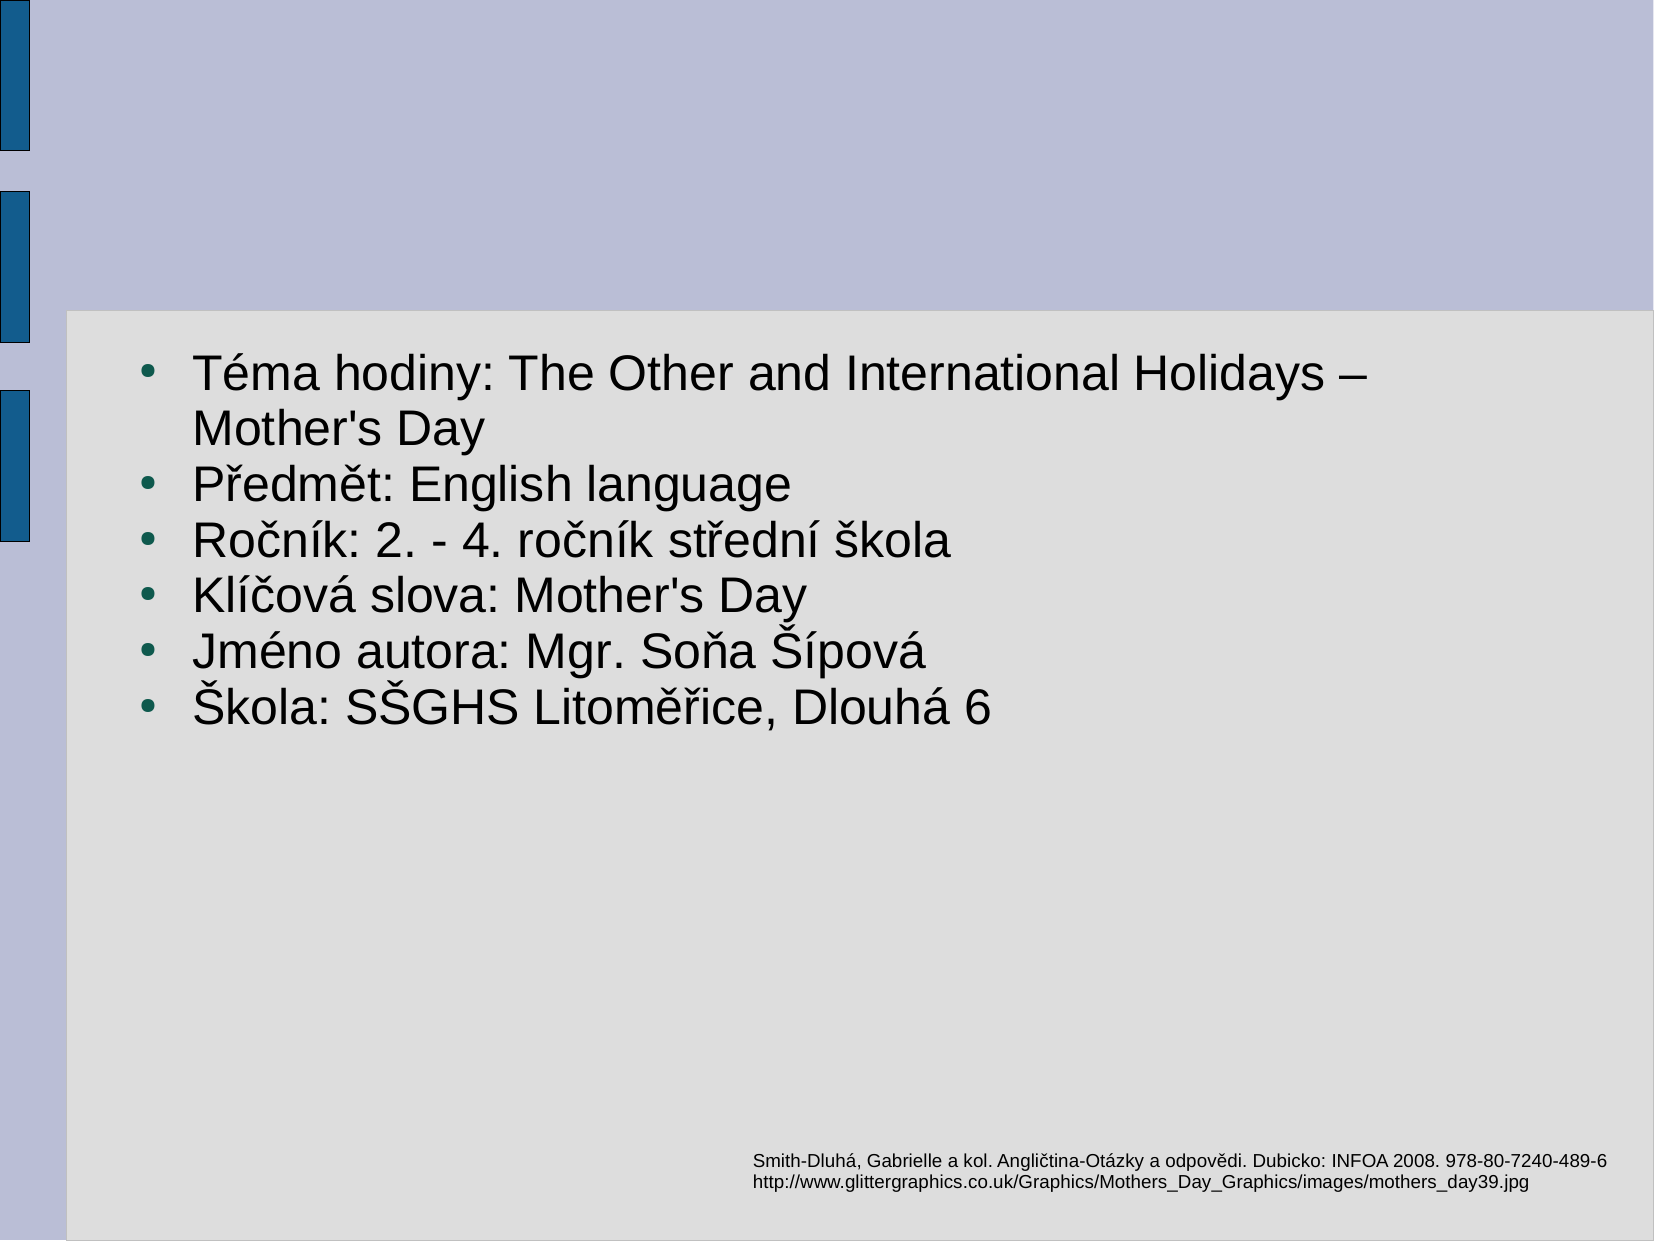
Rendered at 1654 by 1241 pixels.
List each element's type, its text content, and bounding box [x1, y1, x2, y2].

list Téma hodiny: The Other and International Holidays – Mother's Day Předmět: English language Ročník: 2. - 4. ročník střední škola Klíčová slova: Mother's Day Jméno autora: Mgr. Soňa Šípová Škola: SŠGHS Litoměřice, Dlouhá 6 [121, 344, 1534, 1127]
text_box Smith-Dluhá, Gabrielle a kol. Angličtina-Otázky a odpovědi. Dubicko: INFOA 2008. 978-80-7240-489-6 http://www.glittergraphics.co.uk/Graphics/Mothers_Day_Graphics/images/mothers_day39.jpg [738, 1122, 1643, 1241]
